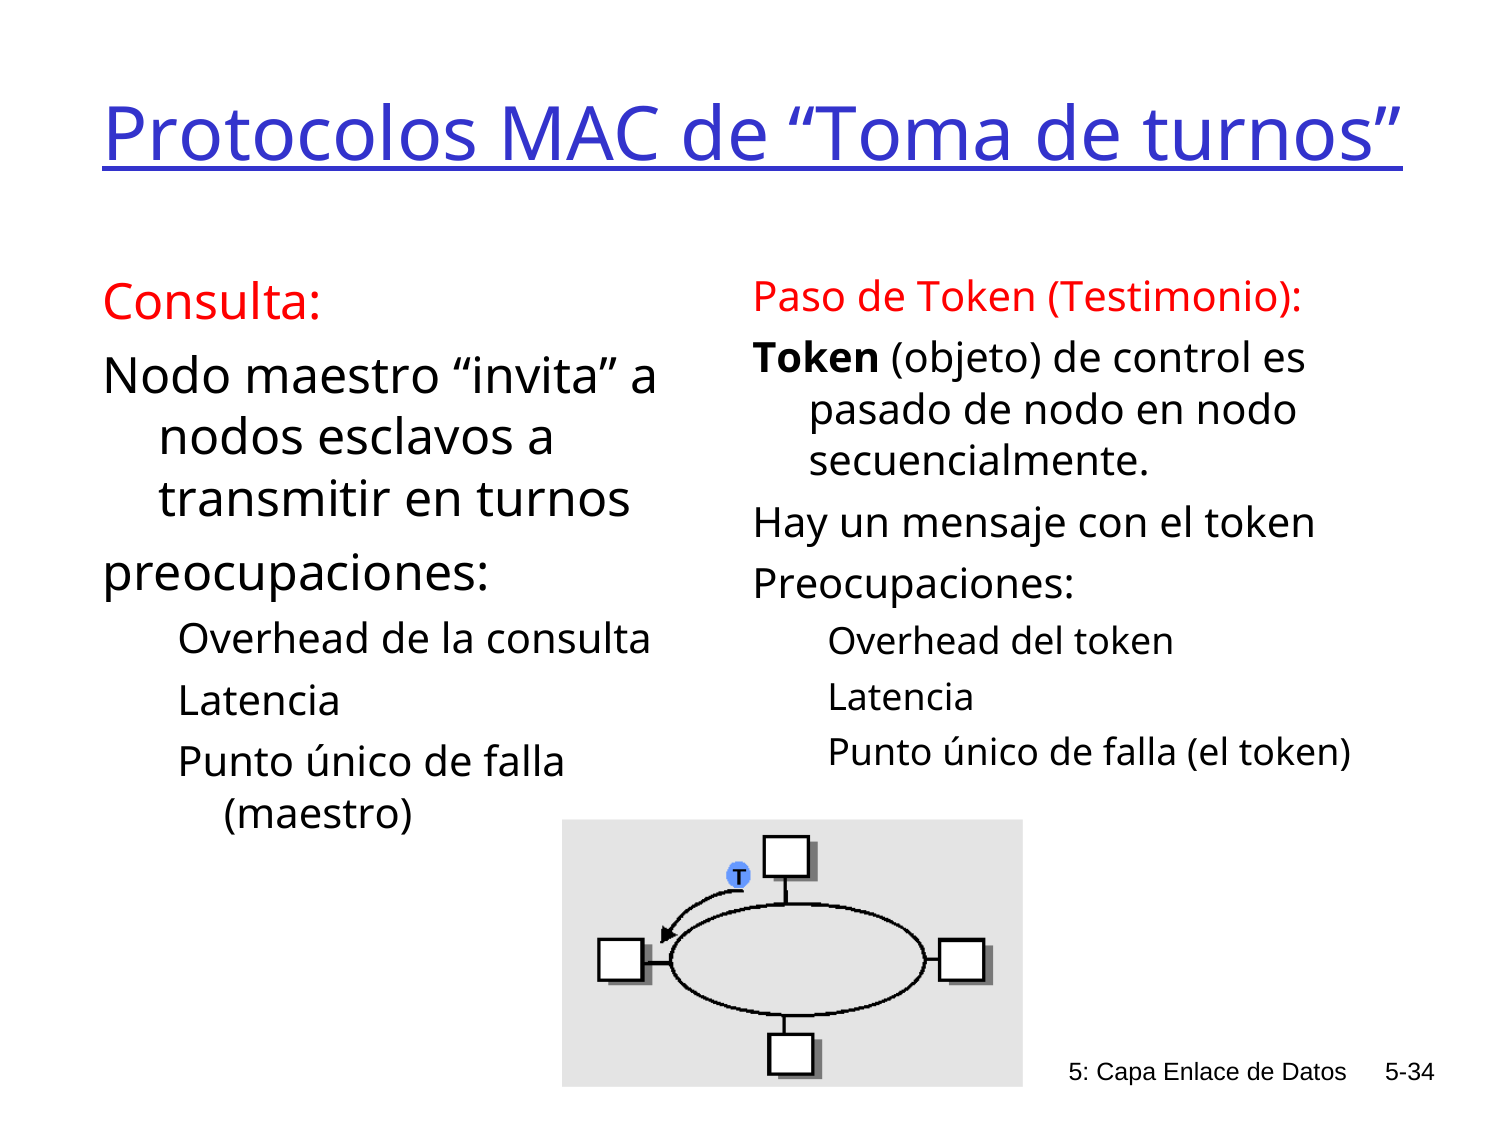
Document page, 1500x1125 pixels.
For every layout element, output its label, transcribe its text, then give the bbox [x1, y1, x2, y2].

picture [562, 803, 1024, 1088]
title Protocolos MAC de “Toma de turnos” [87, 37, 1463, 225]
list Consulta: Nodo maestro “invita” a nodos esclavos a transmitir en turnos preocupaciones: Overhead de la consulta Latencia Punto único de falla (maestro) [87, 262, 713, 930]
list Paso de Token (Testimonio): Token (objeto) de control es pasado de nodo en nodo secuencialmente. Hay un mensaje con el token Preocupaciones: Overhead del token Latencia Punto único de falla (el token) [737, 262, 1463, 855]
